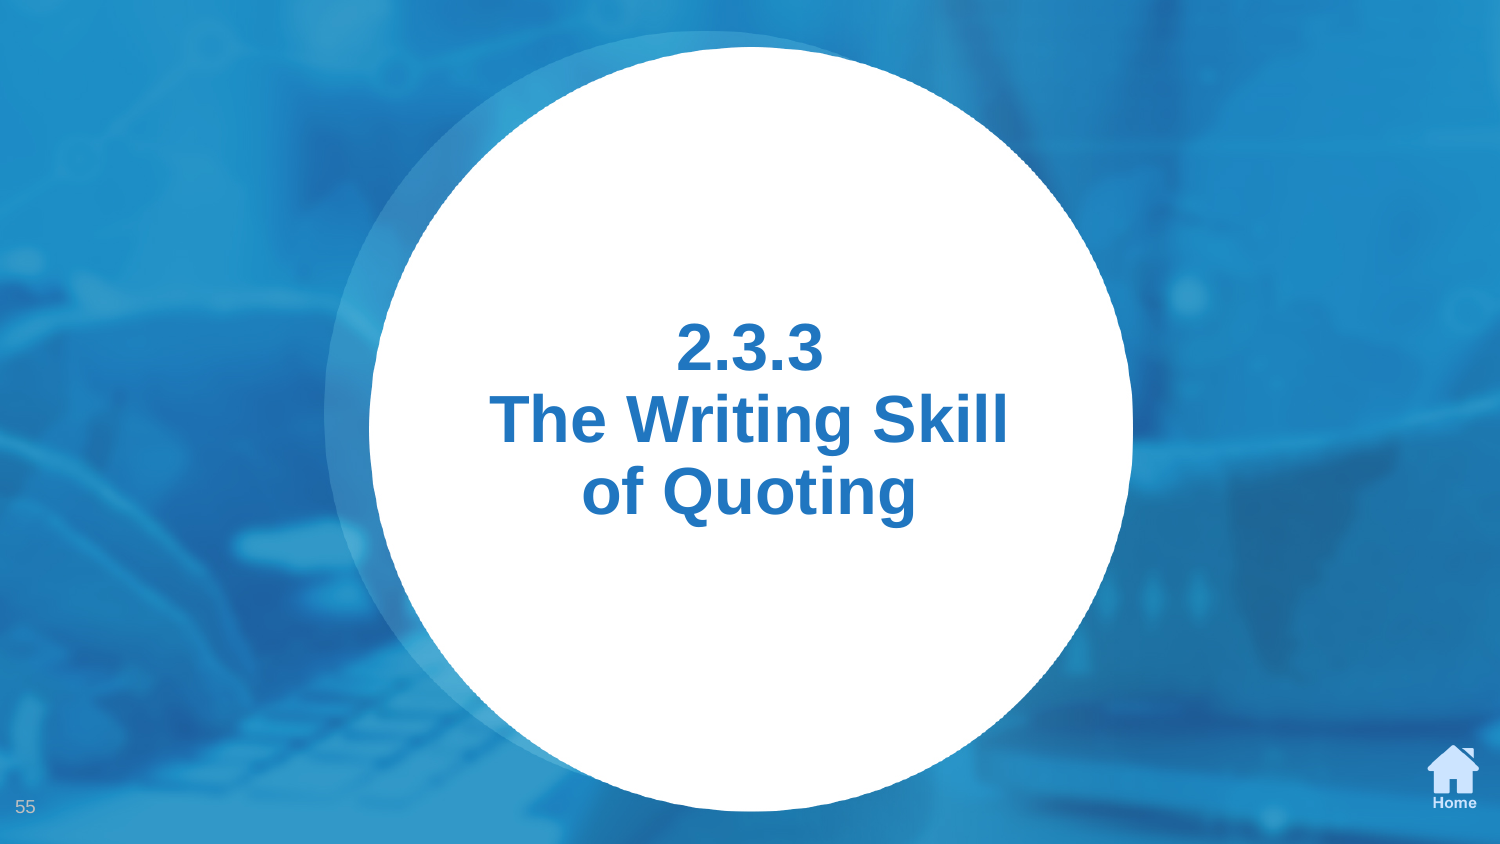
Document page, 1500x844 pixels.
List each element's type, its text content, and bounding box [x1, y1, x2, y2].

text_box 55 [0, 783, 338, 829]
title 2.3.3 The Writing Skill of Quoting [440, 222, 1060, 619]
